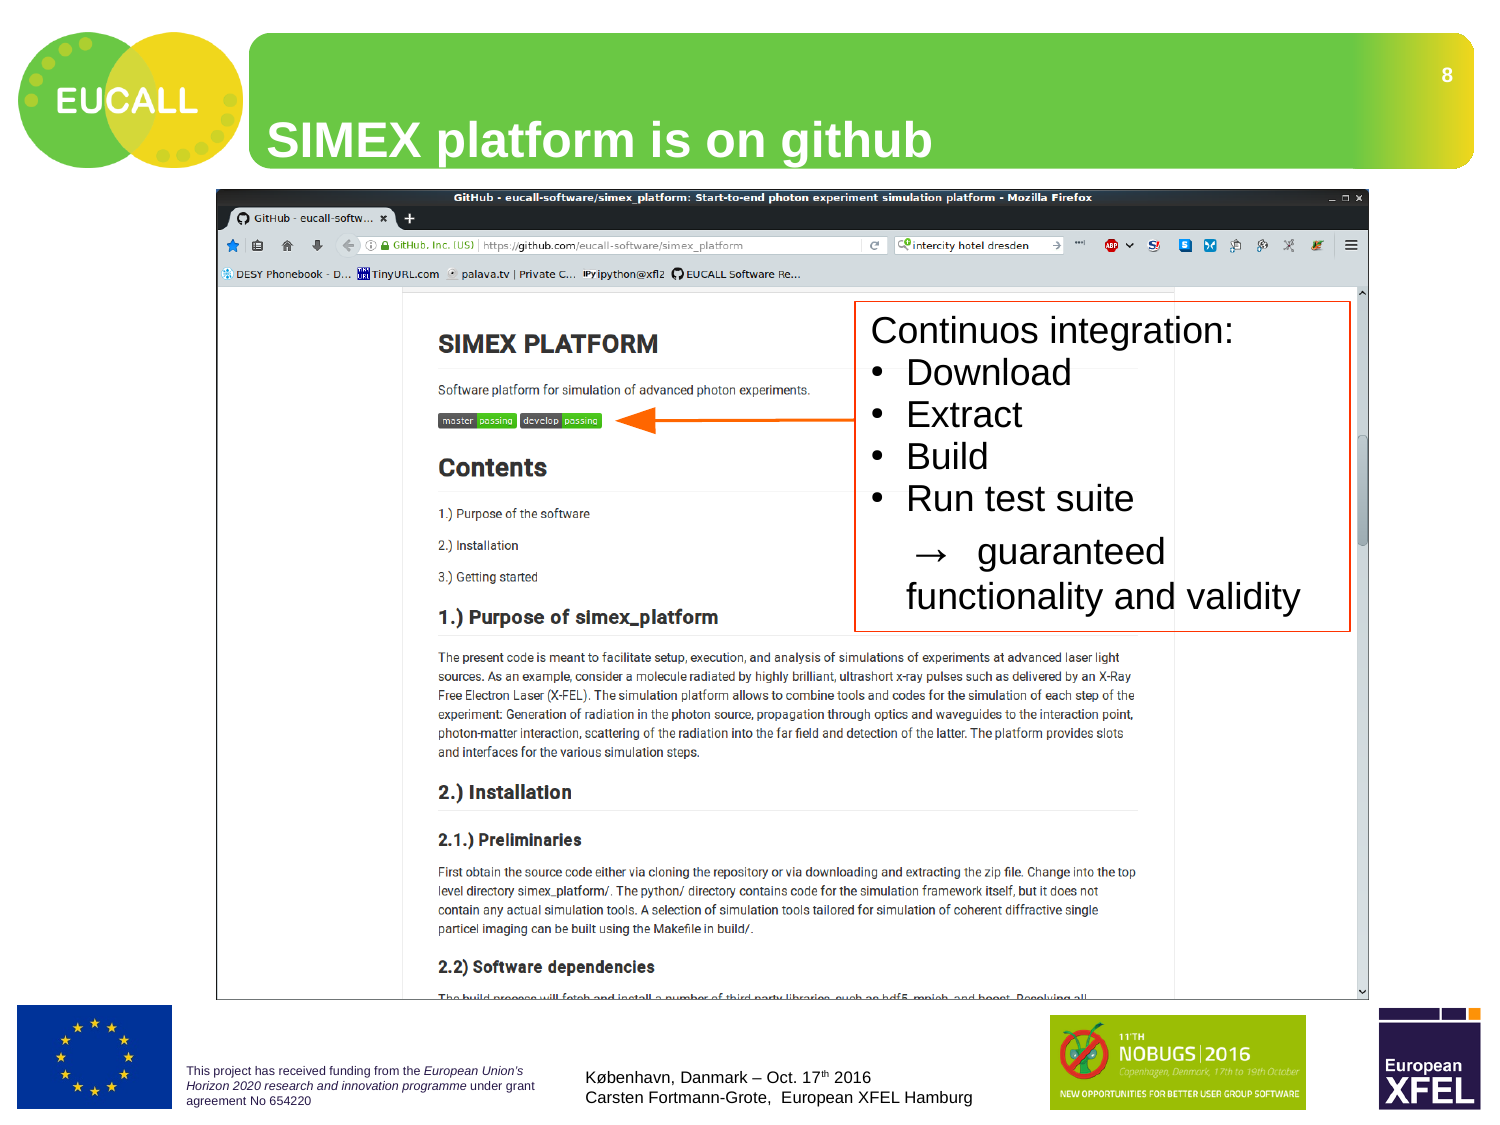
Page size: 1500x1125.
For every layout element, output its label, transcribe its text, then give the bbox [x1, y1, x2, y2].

picture [1376, 1005, 1483, 1112]
picture [1050, 1015, 1306, 1110]
text_box Continuos integration: Download Extract Build Run test suite → guaranteed functionality and validity [855, 301, 1351, 632]
picture [216, 189, 1369, 1000]
picture [18, 32, 243, 168]
title SIMEX platform is on github [254, 69, 1471, 168]
picture [17, 1005, 172, 1109]
